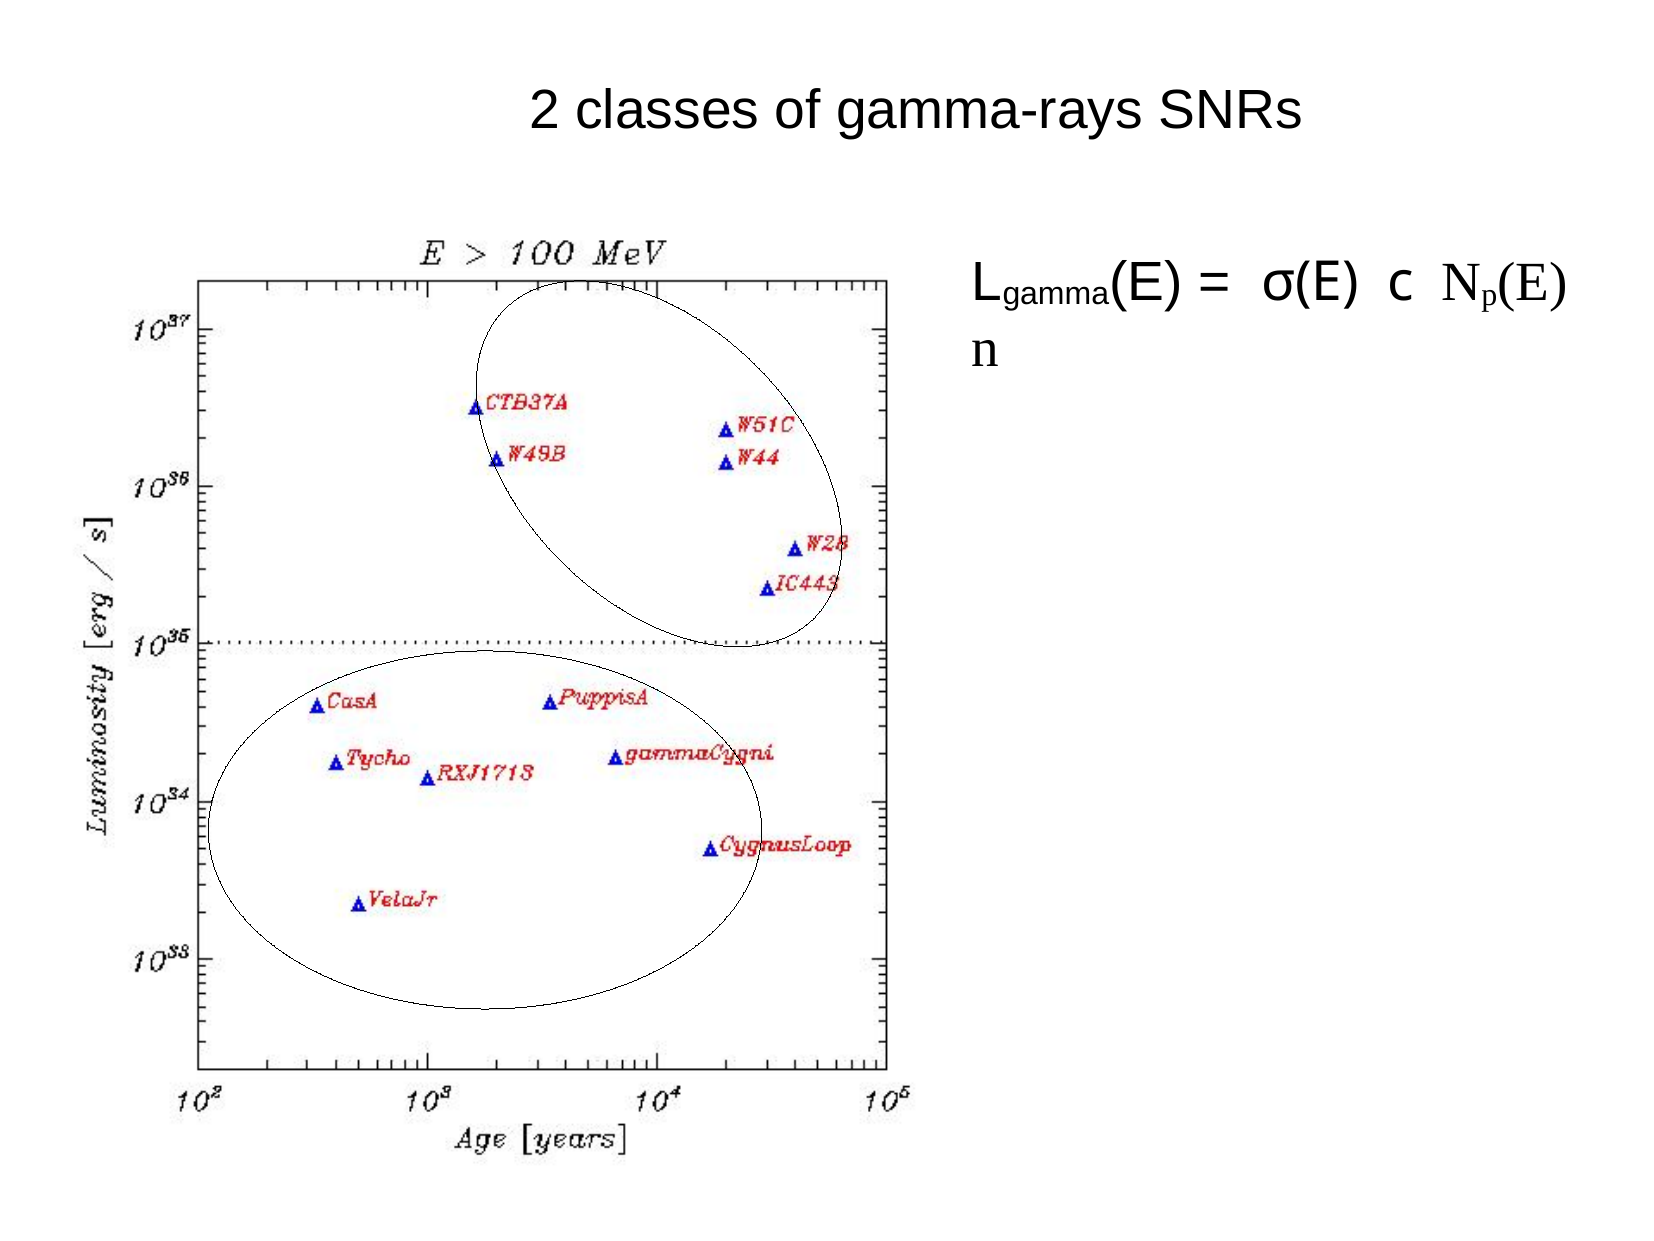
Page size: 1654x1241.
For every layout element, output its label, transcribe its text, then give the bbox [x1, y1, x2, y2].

picture [32, 227, 936, 1181]
text_box 2 classes of gamma-rays SNRs [514, 71, 1314, 149]
text_box Lgamma(E) = σ(E) c Np(E) n [956, 234, 1634, 392]
